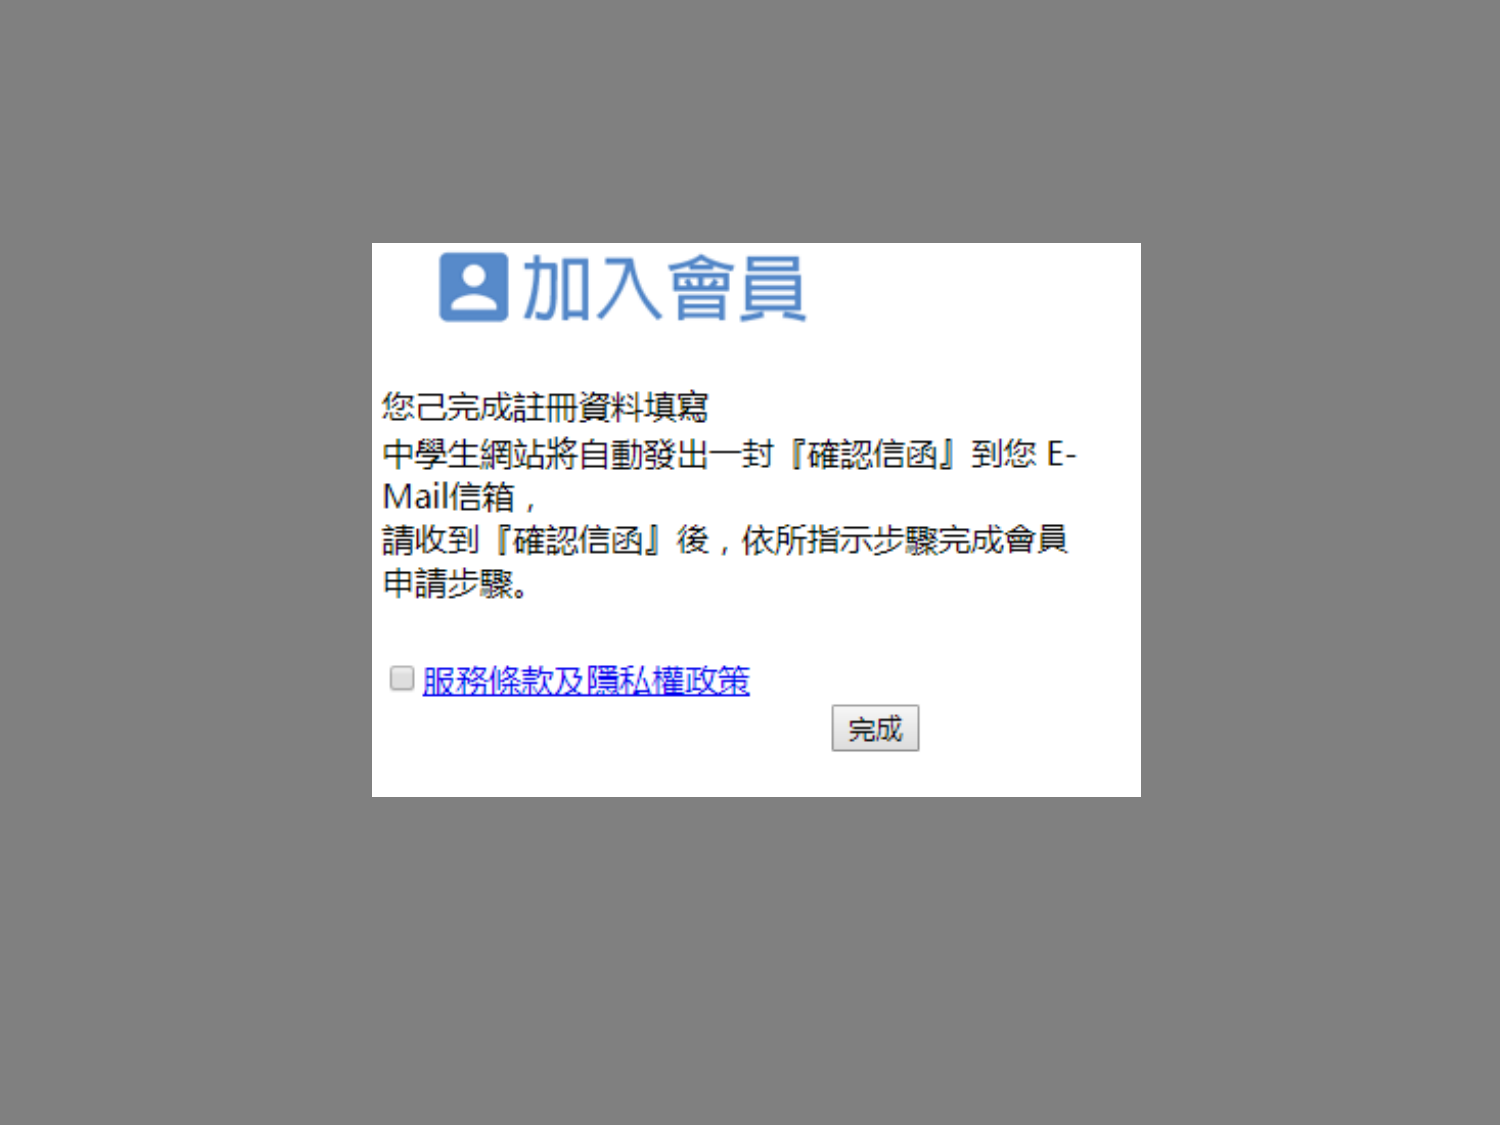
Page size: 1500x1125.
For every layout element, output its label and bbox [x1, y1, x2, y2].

picture [372, 243, 1141, 797]
